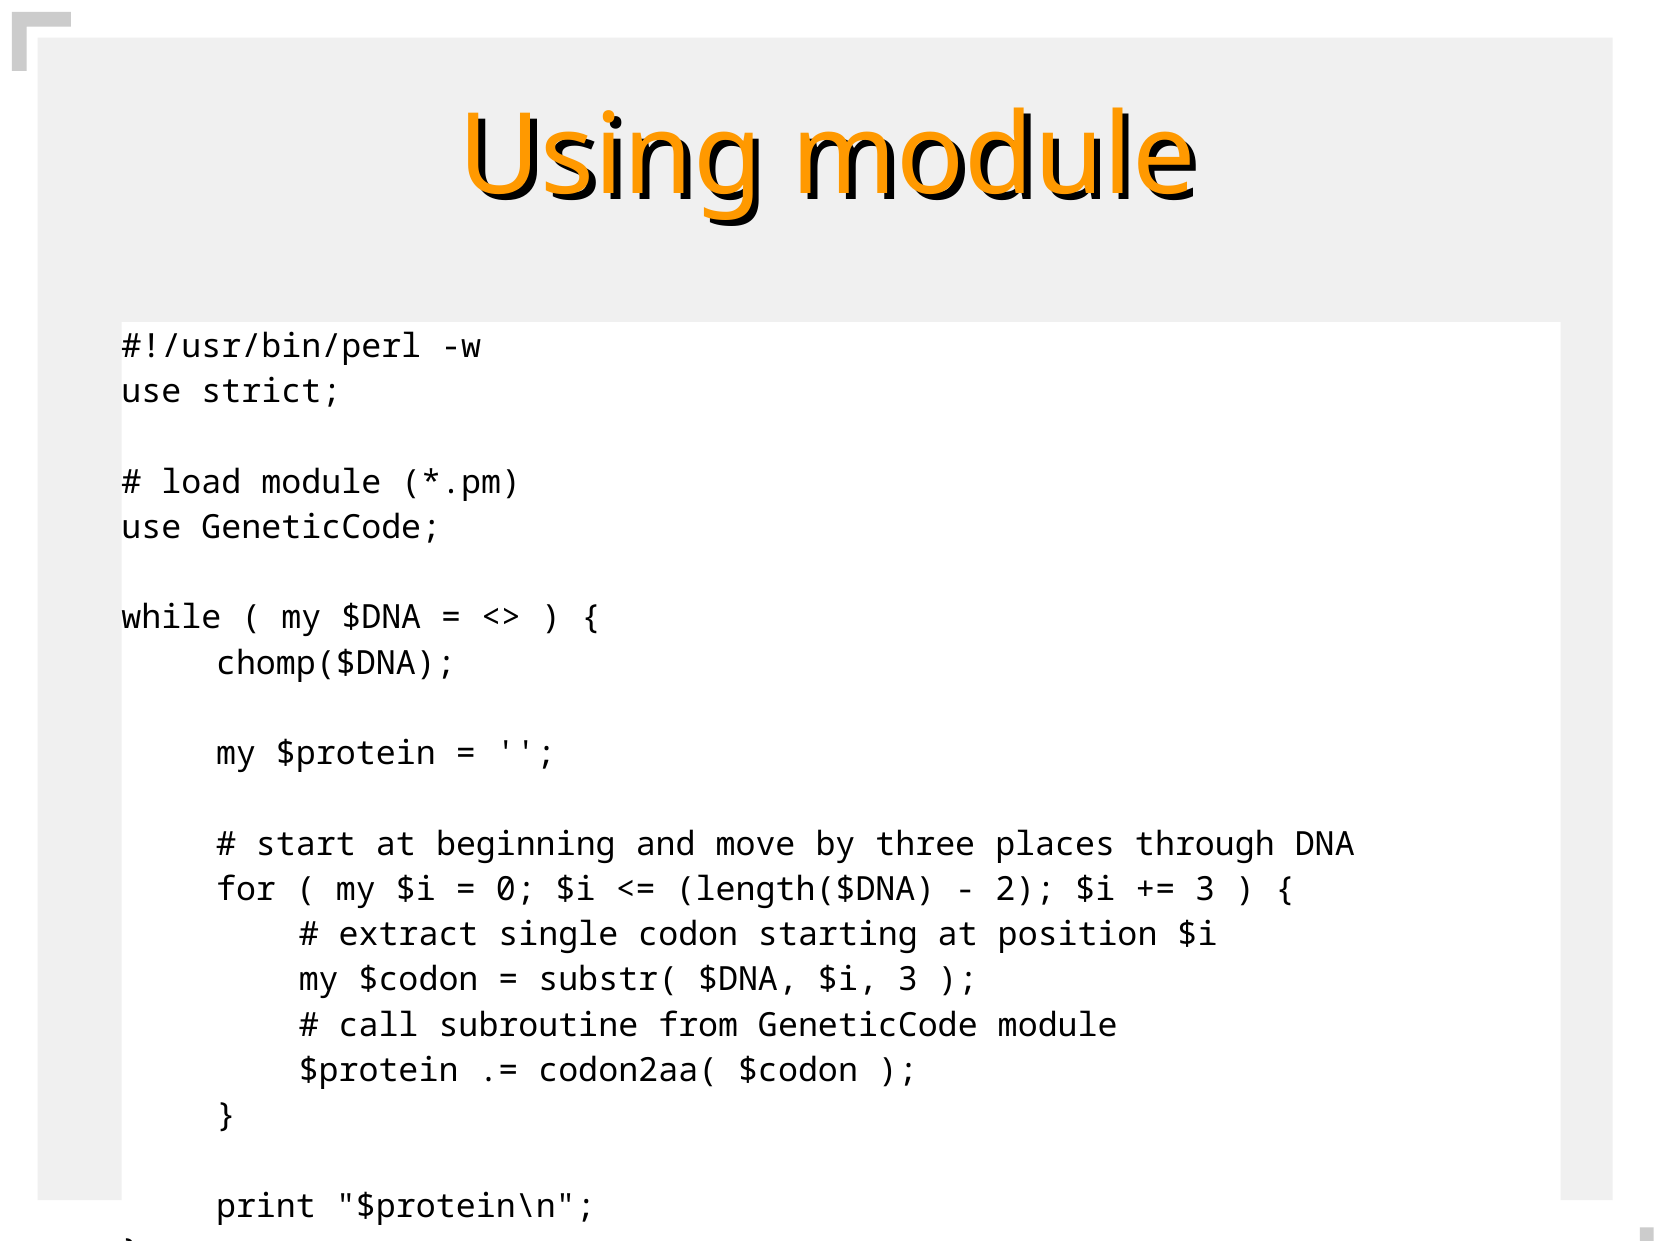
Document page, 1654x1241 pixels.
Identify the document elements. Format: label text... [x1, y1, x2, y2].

list #!/usr/bin/perl -w use strict; # load module (*.pm) use GeneticCode; while ( my $DNA = <> ) { chomp($DNA); my $protein = ''; # start at beginning and move by three places through DNA for ( my $i = 0; $i <= (length($DNA) - 2); $i += 3 ) { # extract single codon starting at position $i my $codon = substr( $DNA, $i, 3 ); # call subroutine from GeneticCode module $protein .= codon2aa( $codon ); } print "$protein\n"; } [121, 322, 1561, 1132]
title Using module [121, 46, 1534, 254]
